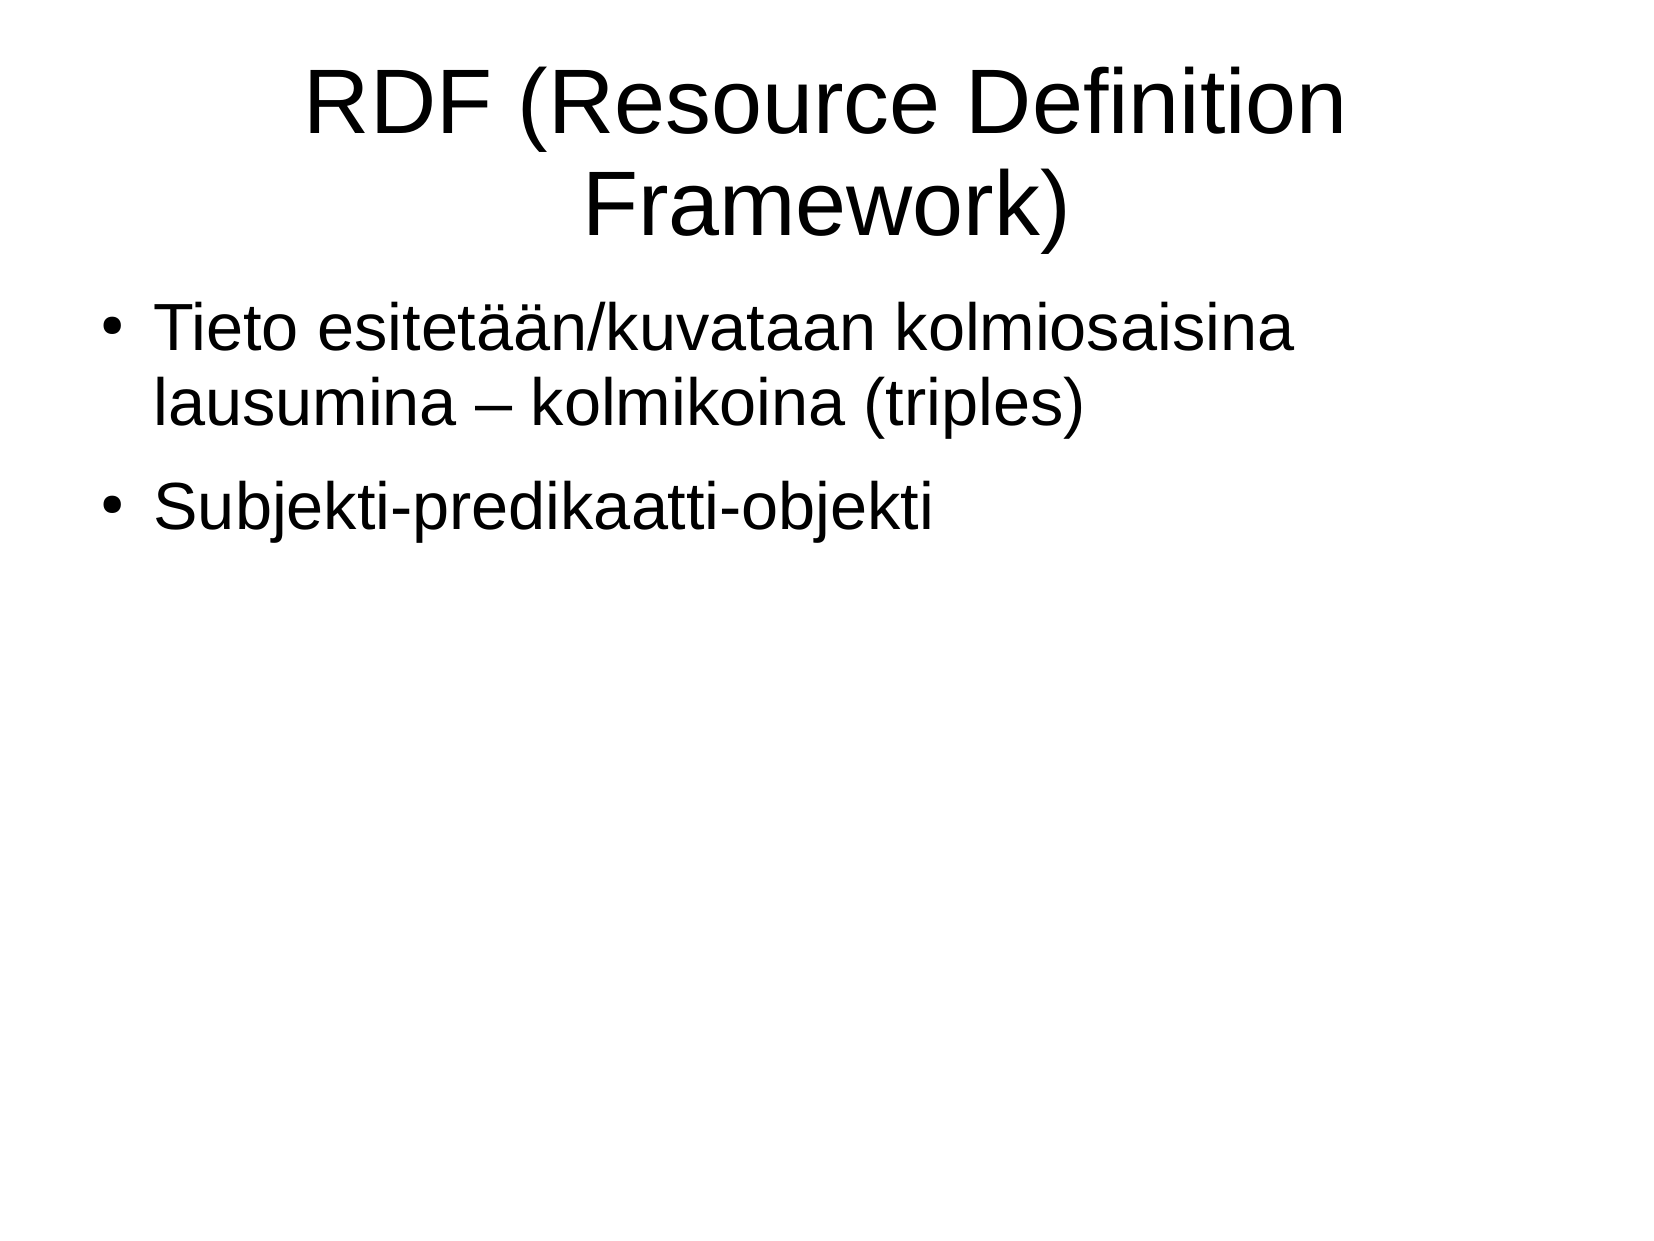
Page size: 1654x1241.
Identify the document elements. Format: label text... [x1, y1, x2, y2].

title RDF (Resource Definition Framework) [82, 49, 1571, 257]
list Tieto esitetään/kuvataan kolmiosaisina lausumina – kolmikoina (triples) Subjekti-predikaatti-objekti [82, 290, 1571, 1010]
